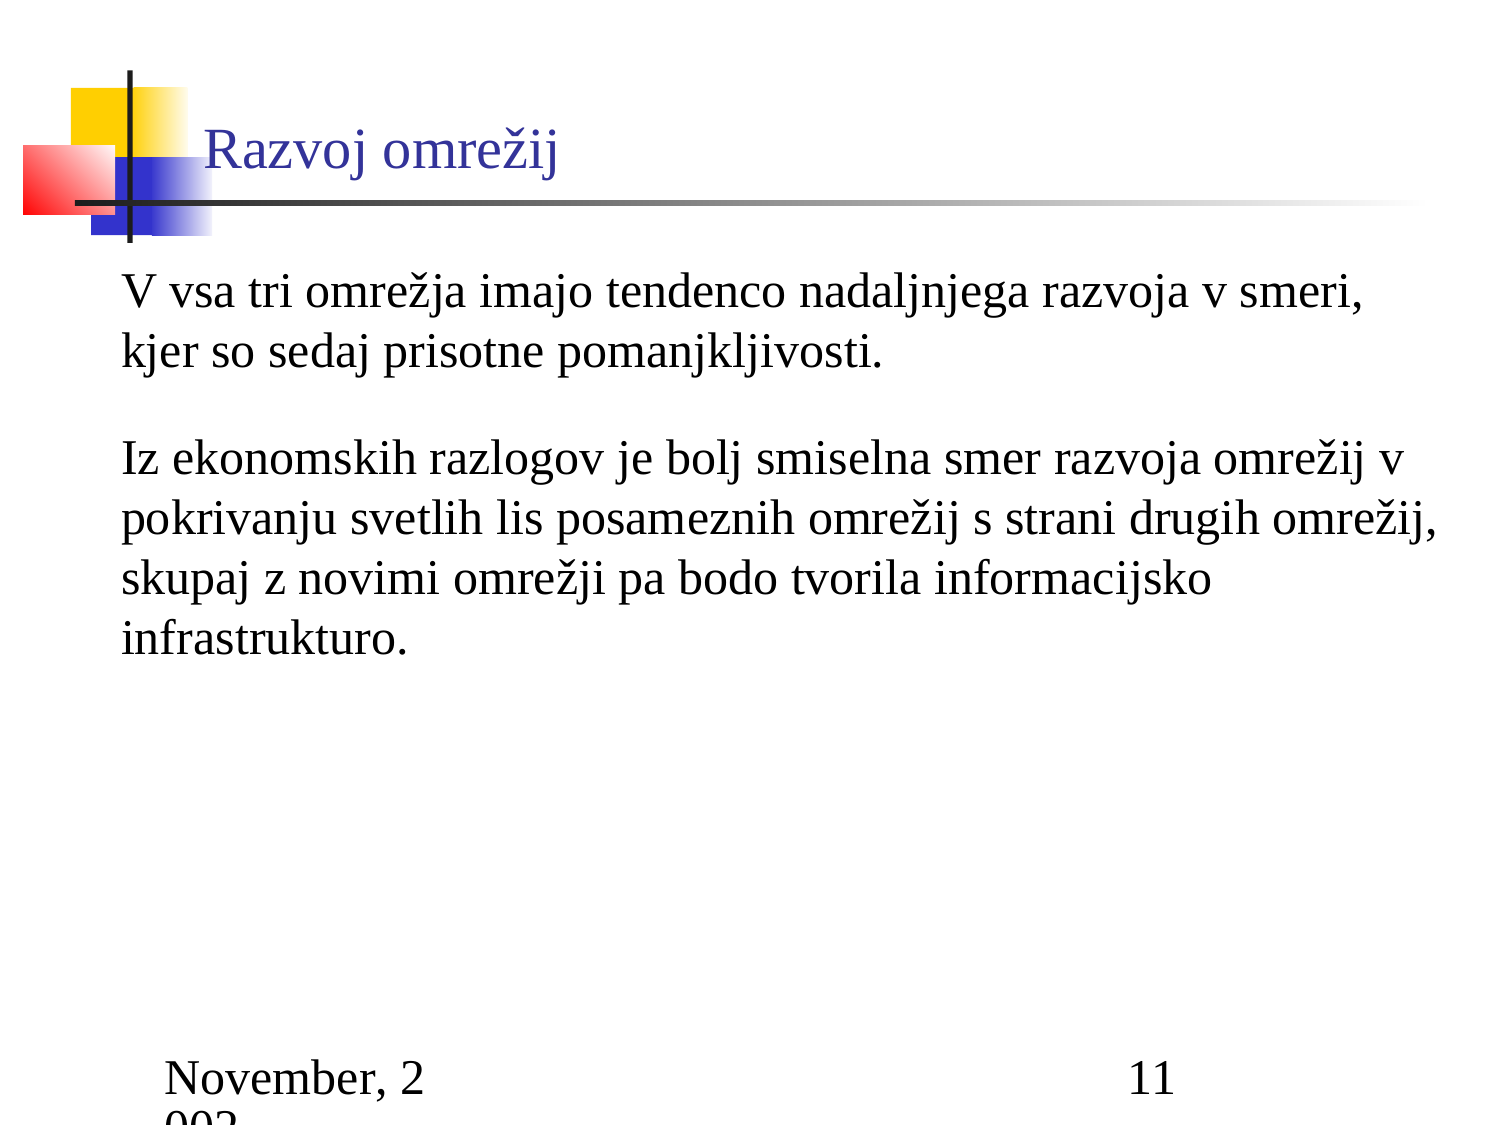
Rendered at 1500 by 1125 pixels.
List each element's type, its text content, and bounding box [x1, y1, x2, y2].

title Razvoj omrežij [188, 101, 1468, 188]
list V vsa tri omrežja imajo tendenco nadaljnjega razvoja v smeri, kjer so sedaj prisotne pomanjkljivosti. Iz ekonomskih razlogov je bolj smiselna smer razvoja omrežij v pokrivanju svetlih lis posameznih omrežij s strani drugih omrežij, skupaj z novimi omrežji pa bodo tvorila informacijsko infrastrukturo. [50, 249, 1469, 1007]
